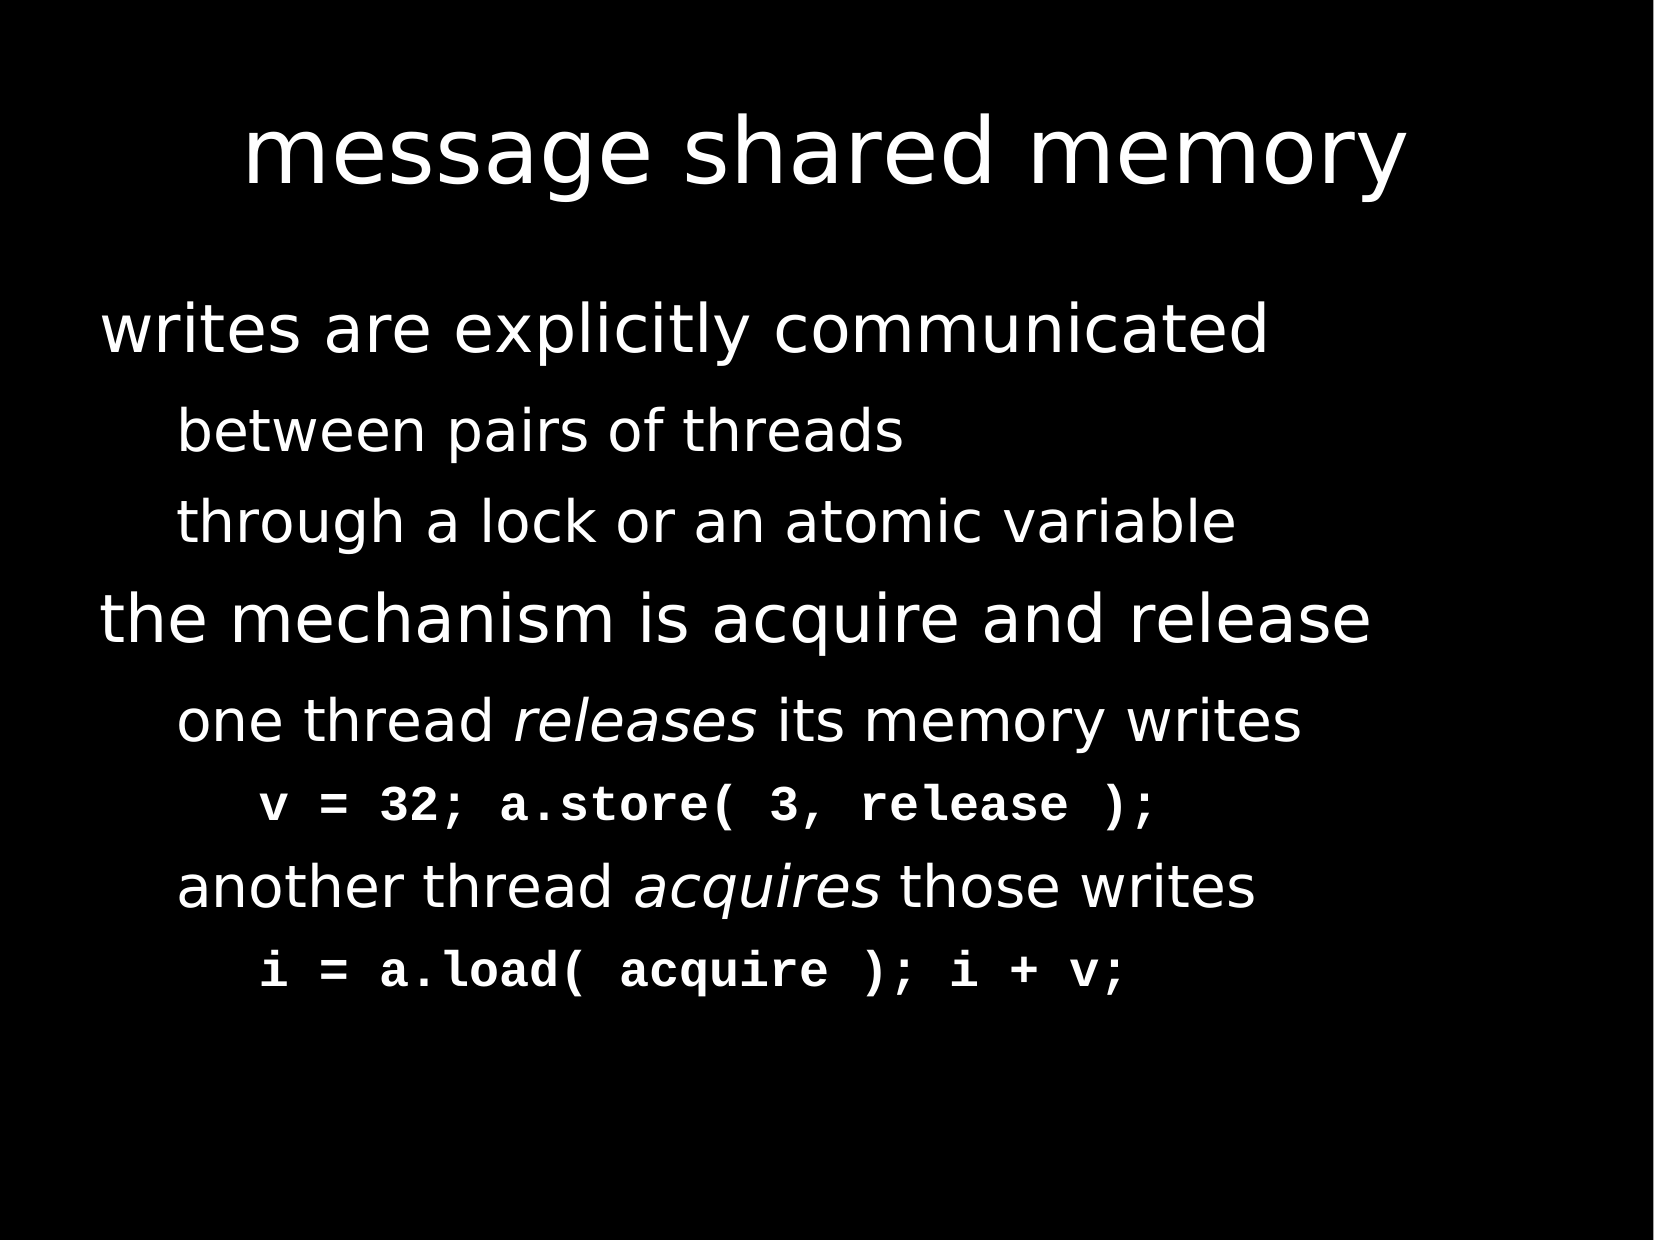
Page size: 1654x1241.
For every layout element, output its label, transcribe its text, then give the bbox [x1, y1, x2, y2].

title message shared memory [82, 99, 1571, 207]
list writes are explicitly communicated between pairs of threads through a lock or an atomic variable the mechanism is acquire and release one thread releases its memory writes v = 32; a.store( 3, release ); another thread acquires those writes i = a.load( acquire ); i + v; [82, 290, 1571, 1002]
